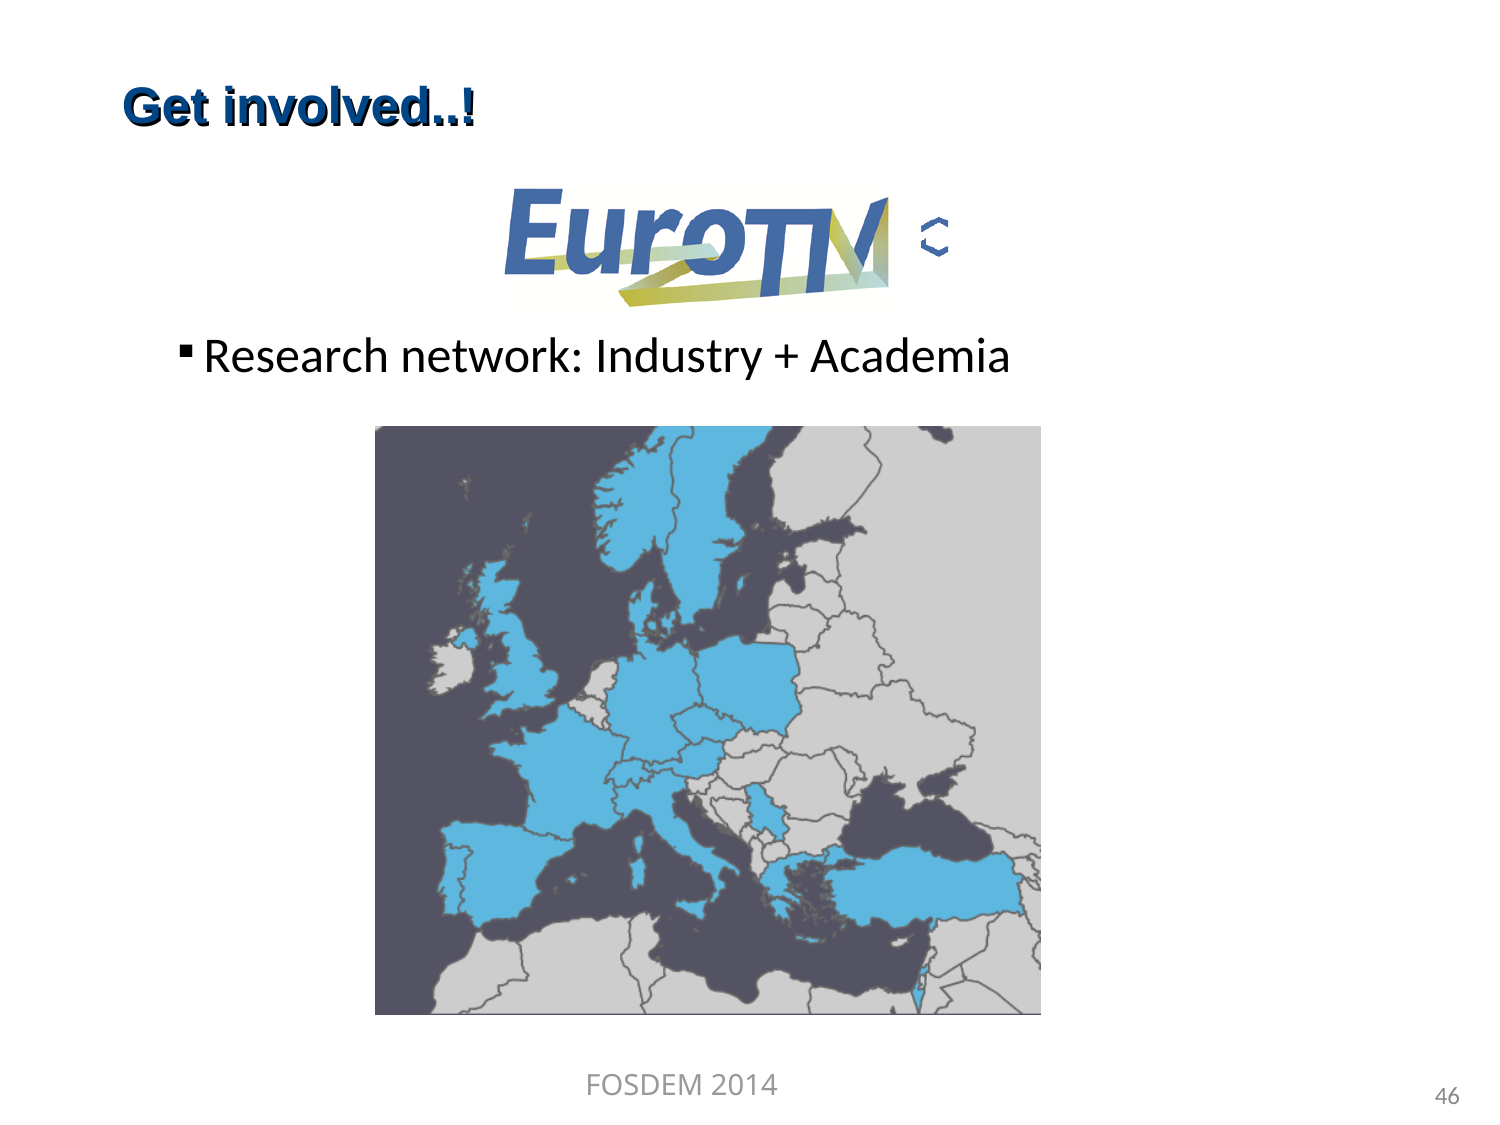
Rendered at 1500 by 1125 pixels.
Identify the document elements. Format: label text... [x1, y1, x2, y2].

title Get involved..! [106, 42, 1270, 165]
text_box Research network: Industry + Academia [165, 315, 1441, 390]
text_box FOSDEM 2014 [381, 1059, 982, 1109]
picture [495, 179, 949, 315]
text_box <number> [1400, 1071, 1476, 1110]
picture [375, 426, 1041, 1015]
